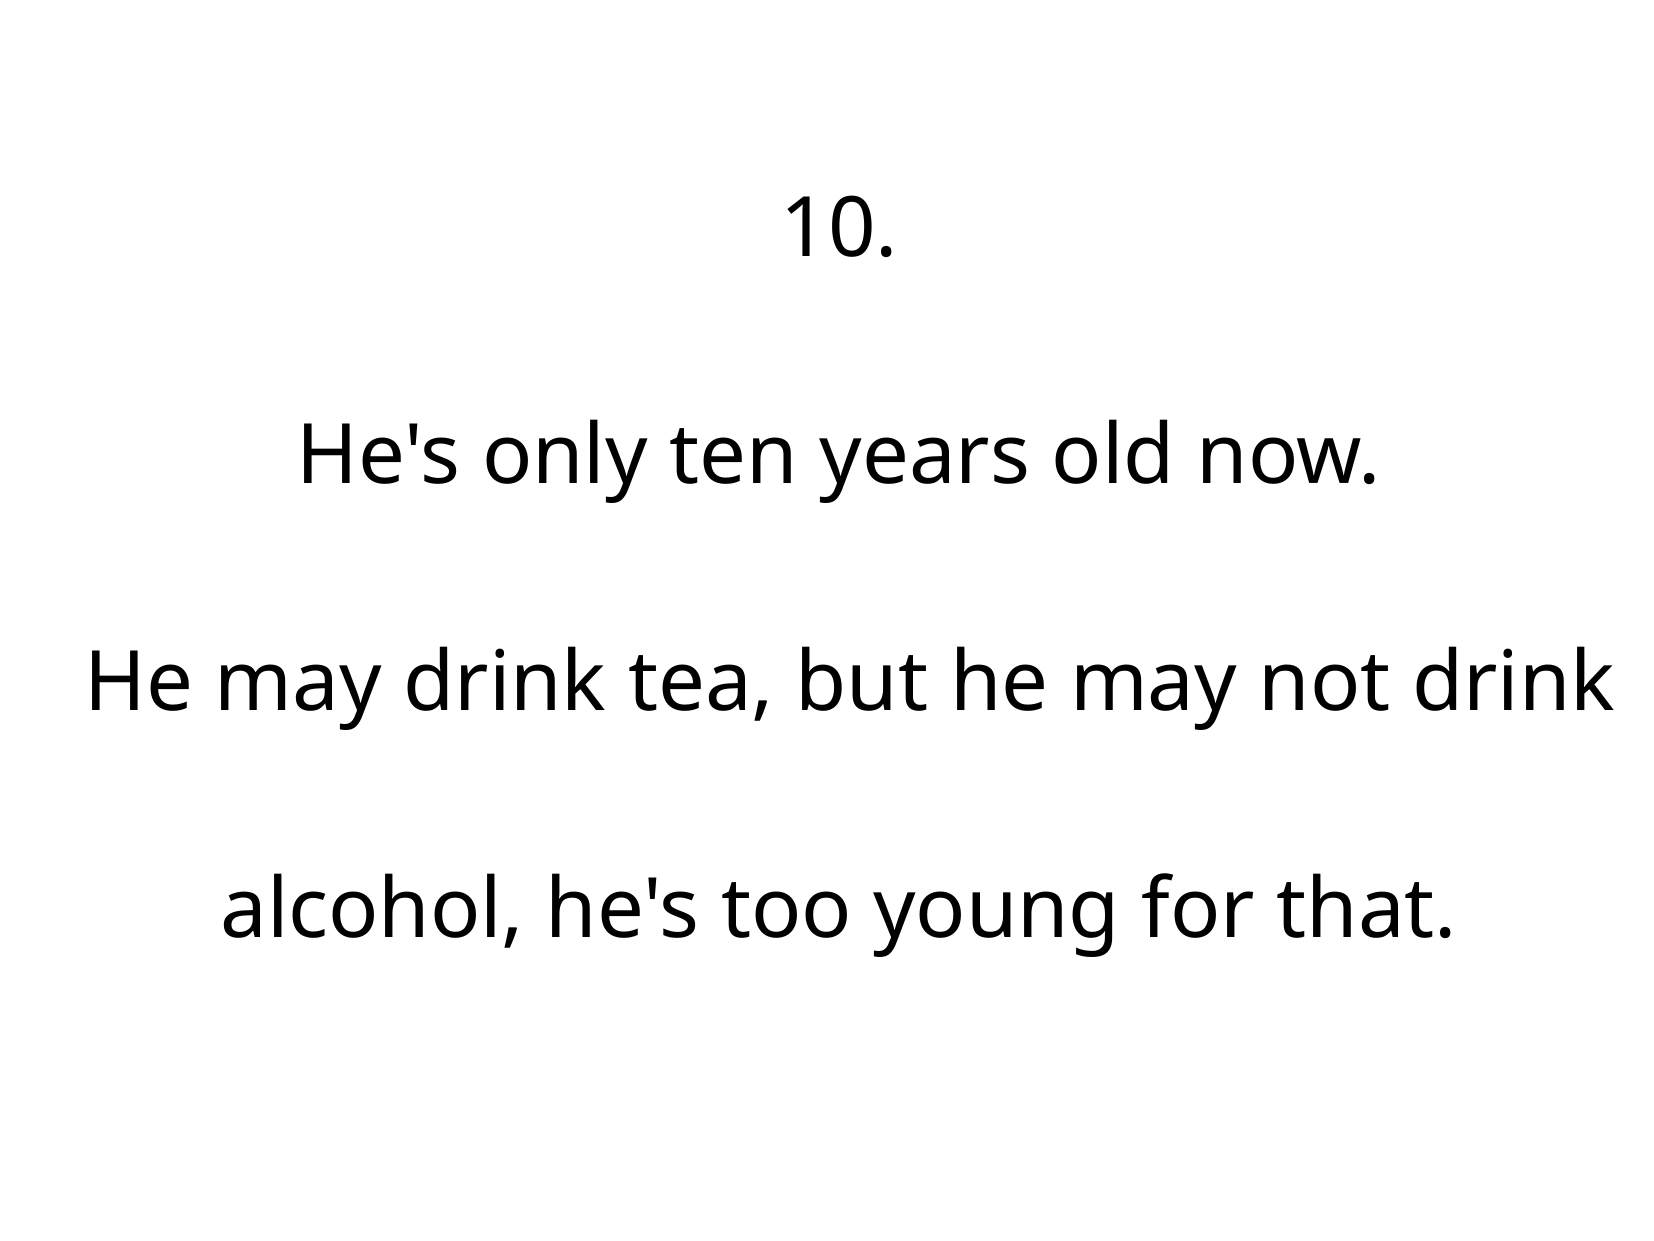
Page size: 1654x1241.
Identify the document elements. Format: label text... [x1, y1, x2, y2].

text_box 10. He's only ten years old now. He may drink tea, but he may not drink alcohol, he's too young for that. [59, 35, 1642, 1225]
